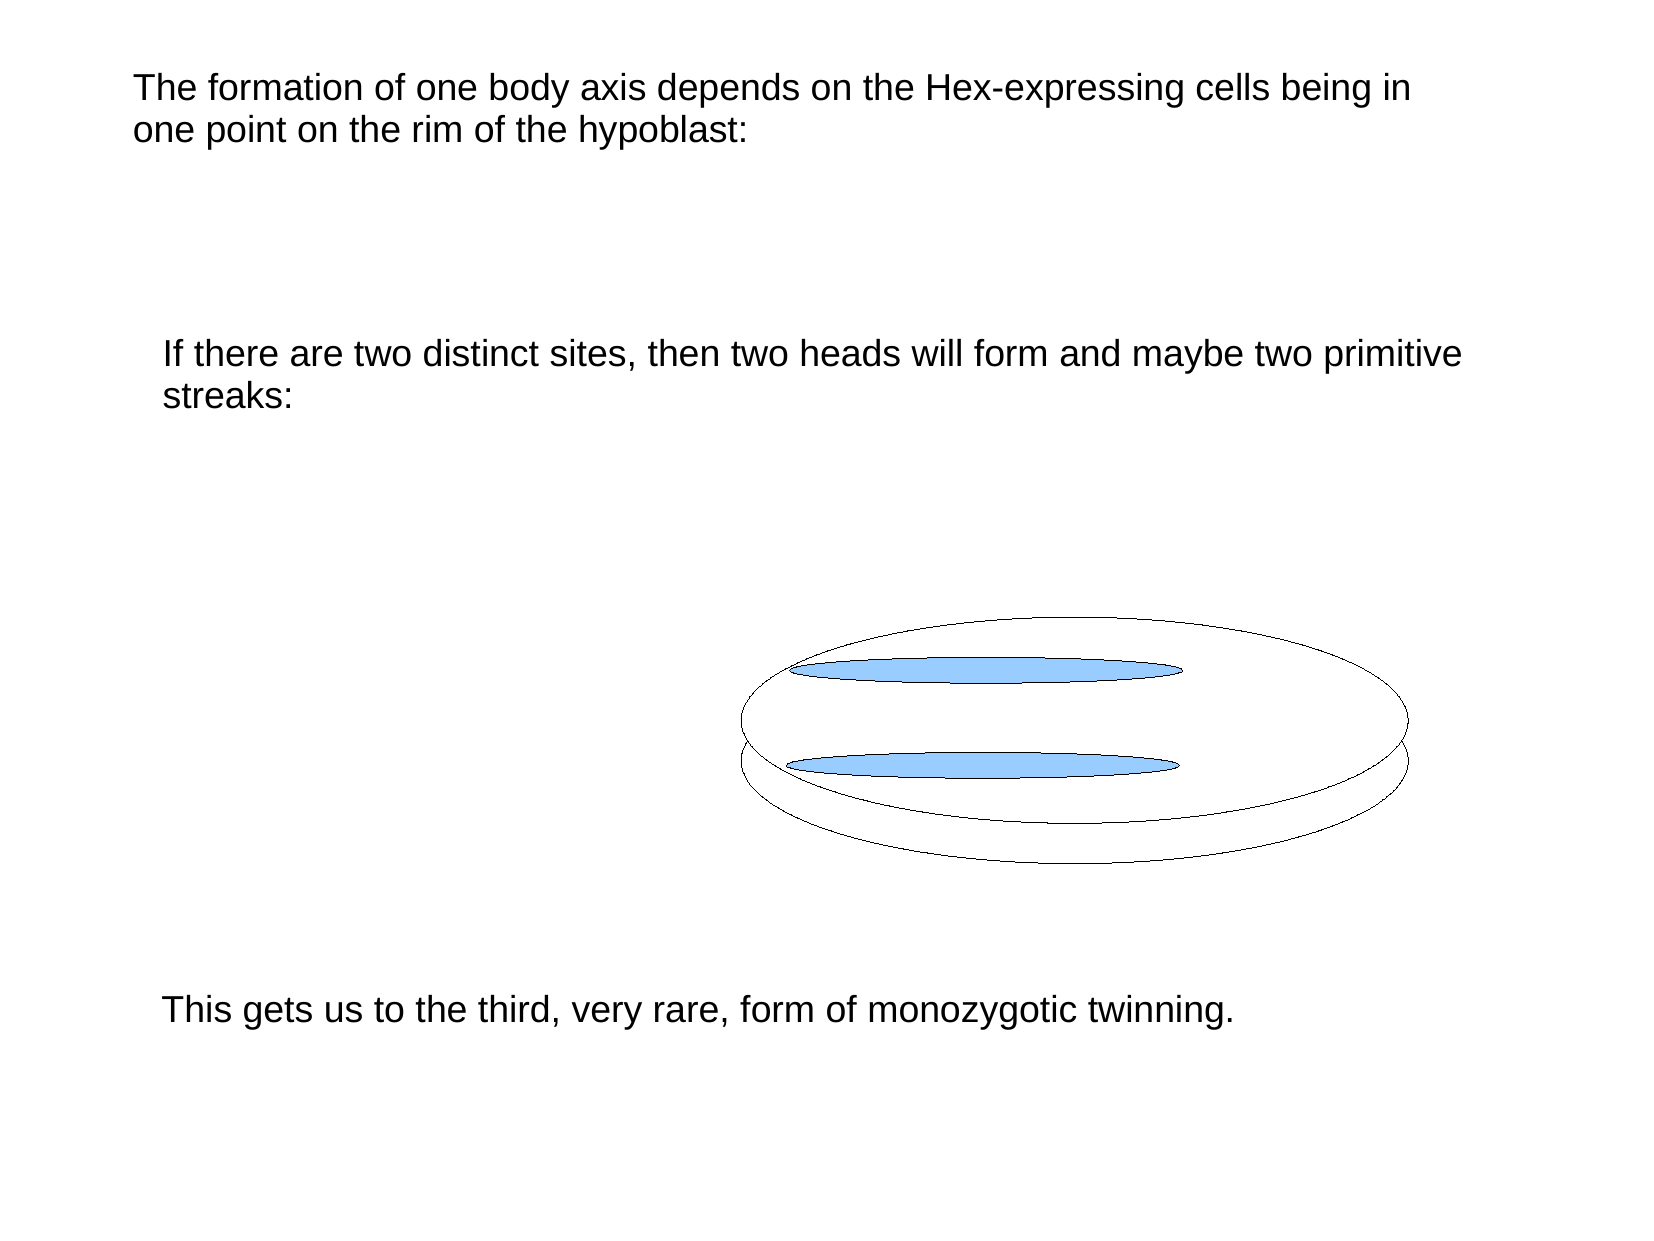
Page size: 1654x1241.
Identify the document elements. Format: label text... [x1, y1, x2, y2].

text_box If there are two distinct sites, then two heads will form and maybe two primitive streaks: [147, 324, 1506, 508]
text_box This gets us to the third, very rare, form of monozygotic twinning. [146, 981, 1542, 1039]
text_box The formation of one body axis depends on the Hex-expressing cells being in one point on the rim of the hypoblast: [118, 59, 1447, 158]
text_box [741, 617, 1409, 824]
